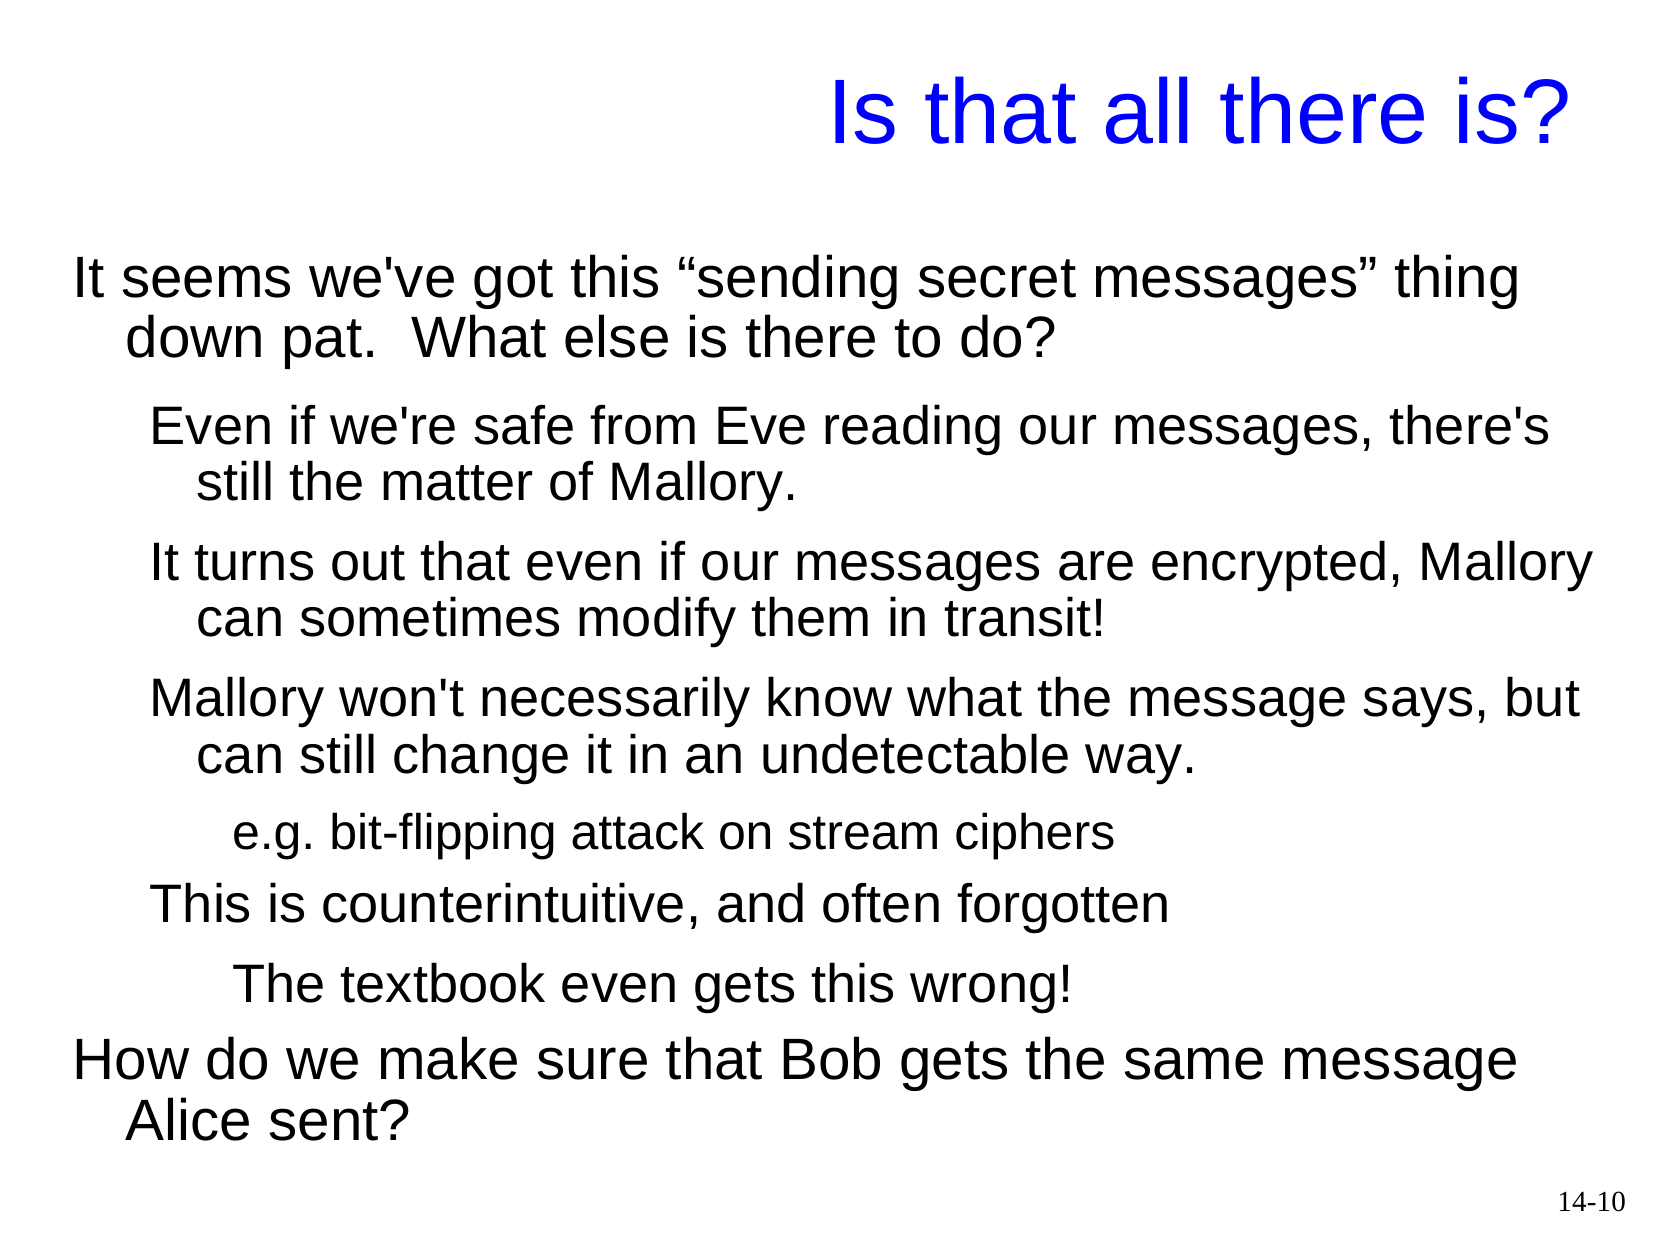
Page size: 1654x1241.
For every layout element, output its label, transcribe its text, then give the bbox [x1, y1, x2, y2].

list It seems we've got this “sending secret messages” thing down pat. What else is there to do? Even if we're safe from Eve reading our messages, there's still the matter of Mallory. It turns out that even if our messages are encrypted, Mallory can sometimes modify them in transit! Mallory won't necessarily know what the message says, but can still change it in an undetectable way. e.g. bit-flipping attack on stream ciphers This is counterintuitive, and often forgotten The textbook even gets this wrong! How do we make sure that Bob gets the same message Alice sent? [55, 248, 1607, 1157]
title Is that all there is? [84, 11, 1573, 219]
